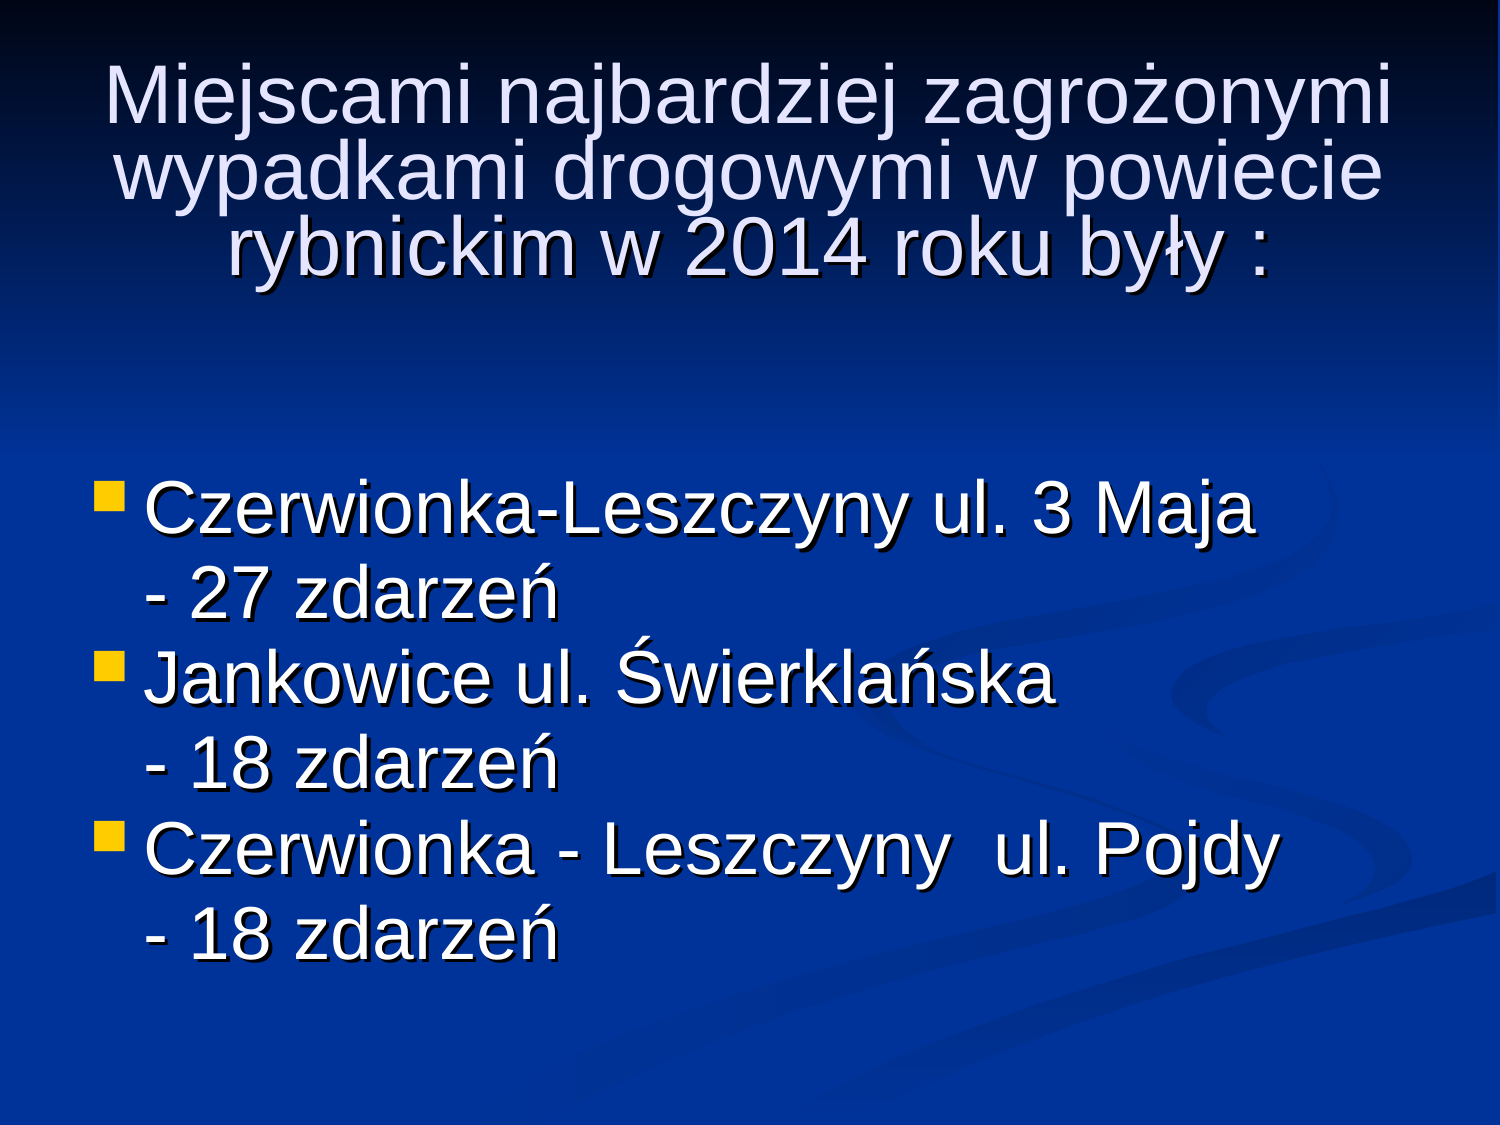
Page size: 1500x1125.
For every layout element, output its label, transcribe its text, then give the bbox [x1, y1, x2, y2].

list Czerwionka-Leszczyny ul. 3 Maja - 27 zdarzeń Jankowice ul. Świerklańska - 18 zdarzeń Czerwionka - Leszczyny ul. Pojdy - 18 zdarzeń [75, 262, 1424, 1005]
title Miejscami najbardziej zagrożonymi wypadkami drogowymi w powiecie rybnickim w 2014 roku były : [75, 21, 1424, 256]
